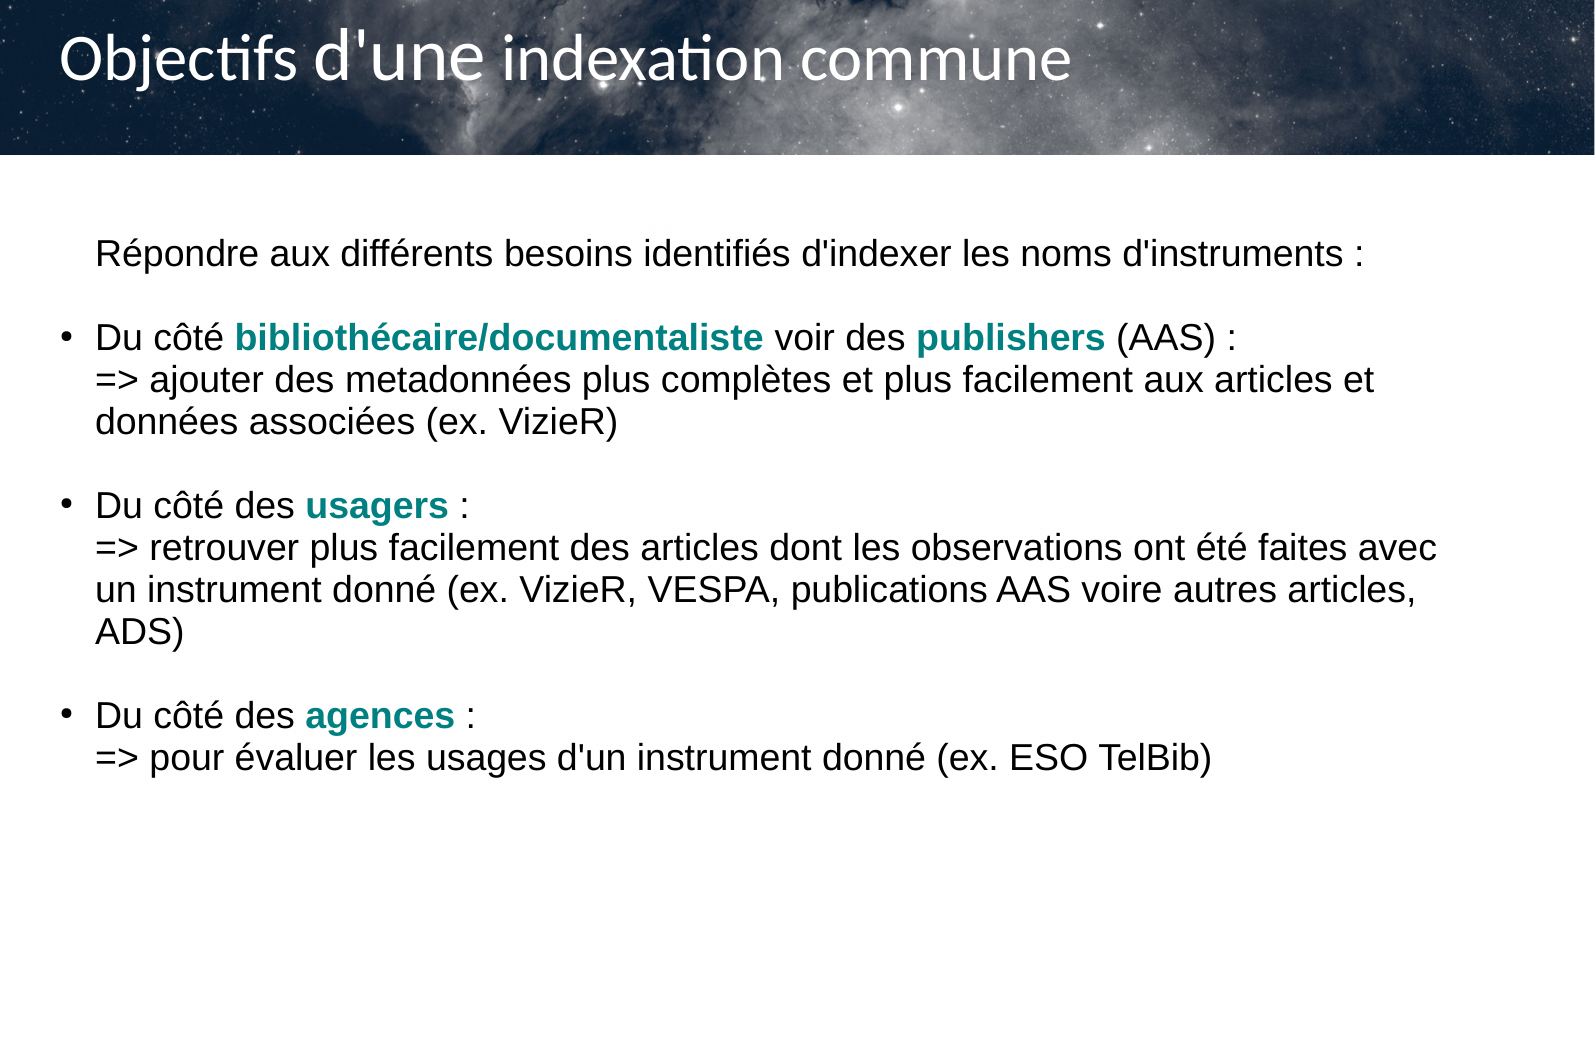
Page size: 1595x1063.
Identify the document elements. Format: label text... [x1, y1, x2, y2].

text_box Répondre aux différents besoins identifiés d'indexer les noms d'instruments : Du côté bibliothécaire/documentaliste voir des publishers (AAS) : => ajouter des metadonnées plus complètes et plus facilement aux articles et données associées (ex. VizieR) Du côté des usagers : => retrouver plus facilement des articles dont les observations ont été faites avec un instrument donné (ex. VizieR, VESPA, publications AAS voire autres articles, ADS) Du côté des agences : => pour évaluer les usages d'un instrument donné (ex. ESO TelBib) [45, 225, 1486, 828]
picture [0, 0, 1595, 1063]
title Objectifs d'une indexation commune [30, 17, 1546, 106]
